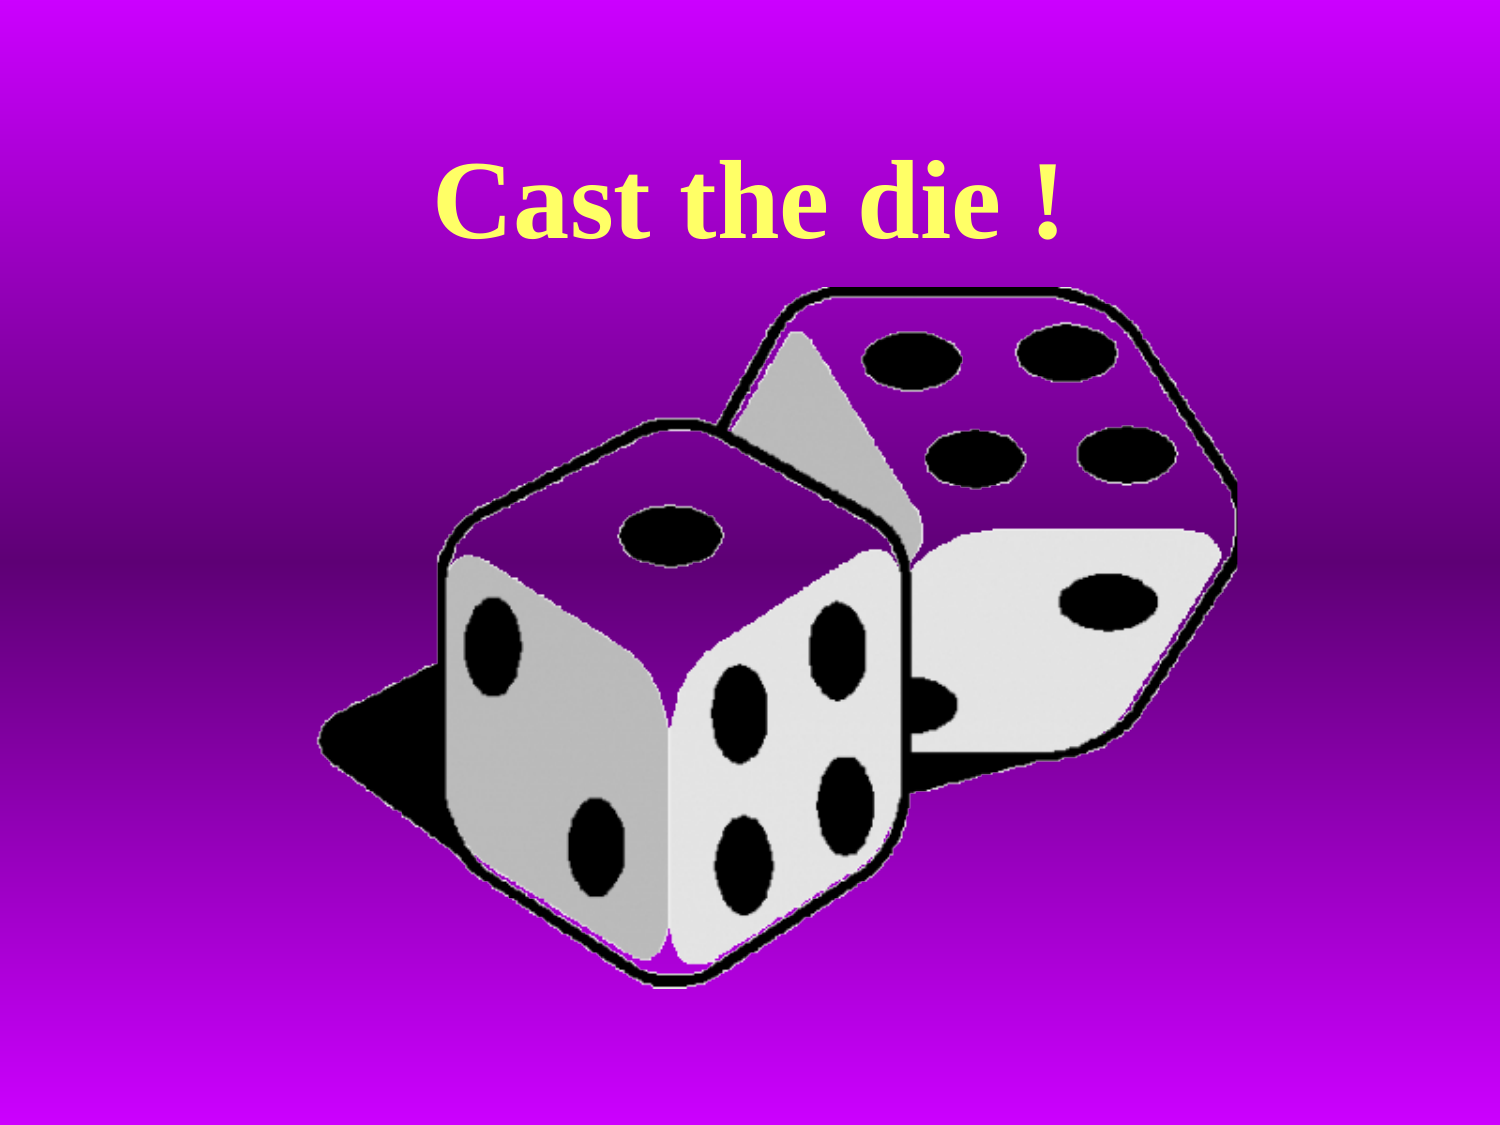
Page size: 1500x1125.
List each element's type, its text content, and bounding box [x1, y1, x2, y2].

title Cast the die ! [112, 99, 1388, 288]
picture [312, 287, 1238, 989]
